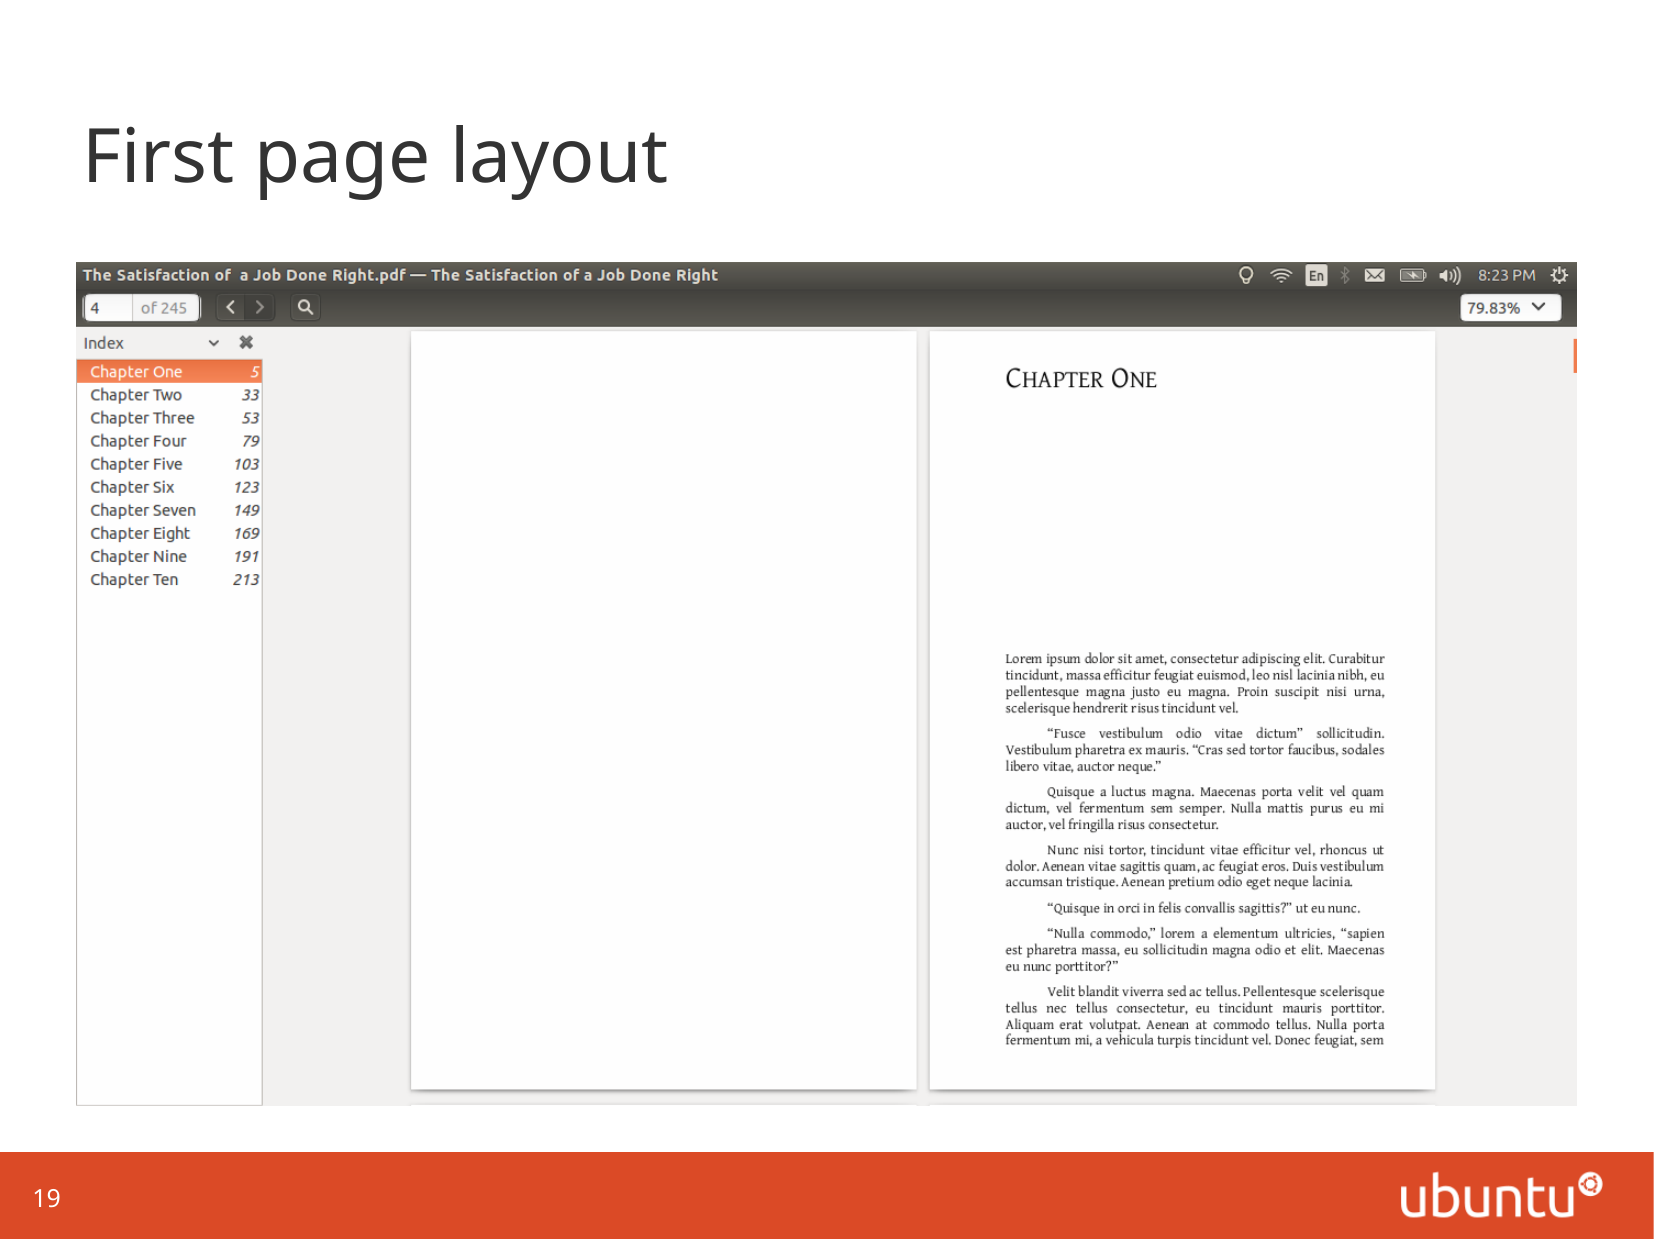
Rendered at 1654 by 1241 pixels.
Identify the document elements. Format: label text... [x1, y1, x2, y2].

title First page layout [82, 49, 1571, 257]
picture [0, 1152, 1654, 1239]
picture [76, 262, 1577, 1106]
